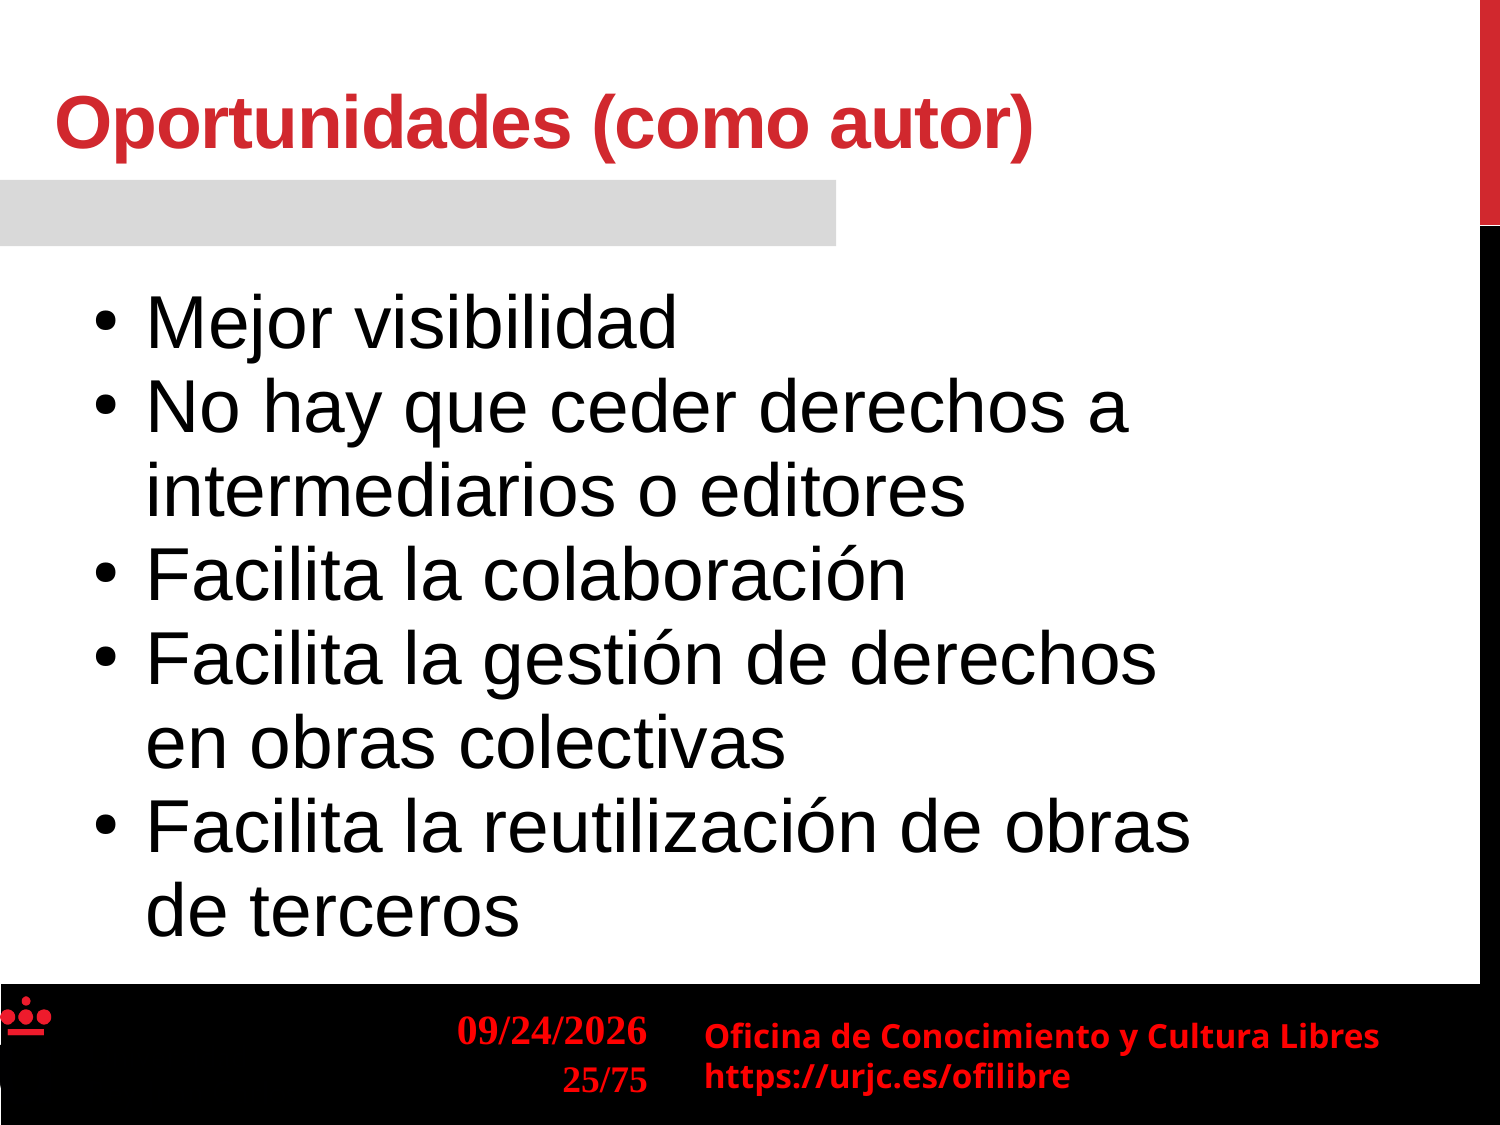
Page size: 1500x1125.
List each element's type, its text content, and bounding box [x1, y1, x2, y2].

text_box Mejor visibilidad No hay que ceder derechos a intermediarios o editores Facilita la colaboración Facilita la gestión de derechos en obras colectivas Facilita la reutilización de obras de terceros [60, 273, 1254, 961]
title [75, 15, 1425, 172]
text_box Oportunidades (como autor) [39, 24, 1366, 172]
